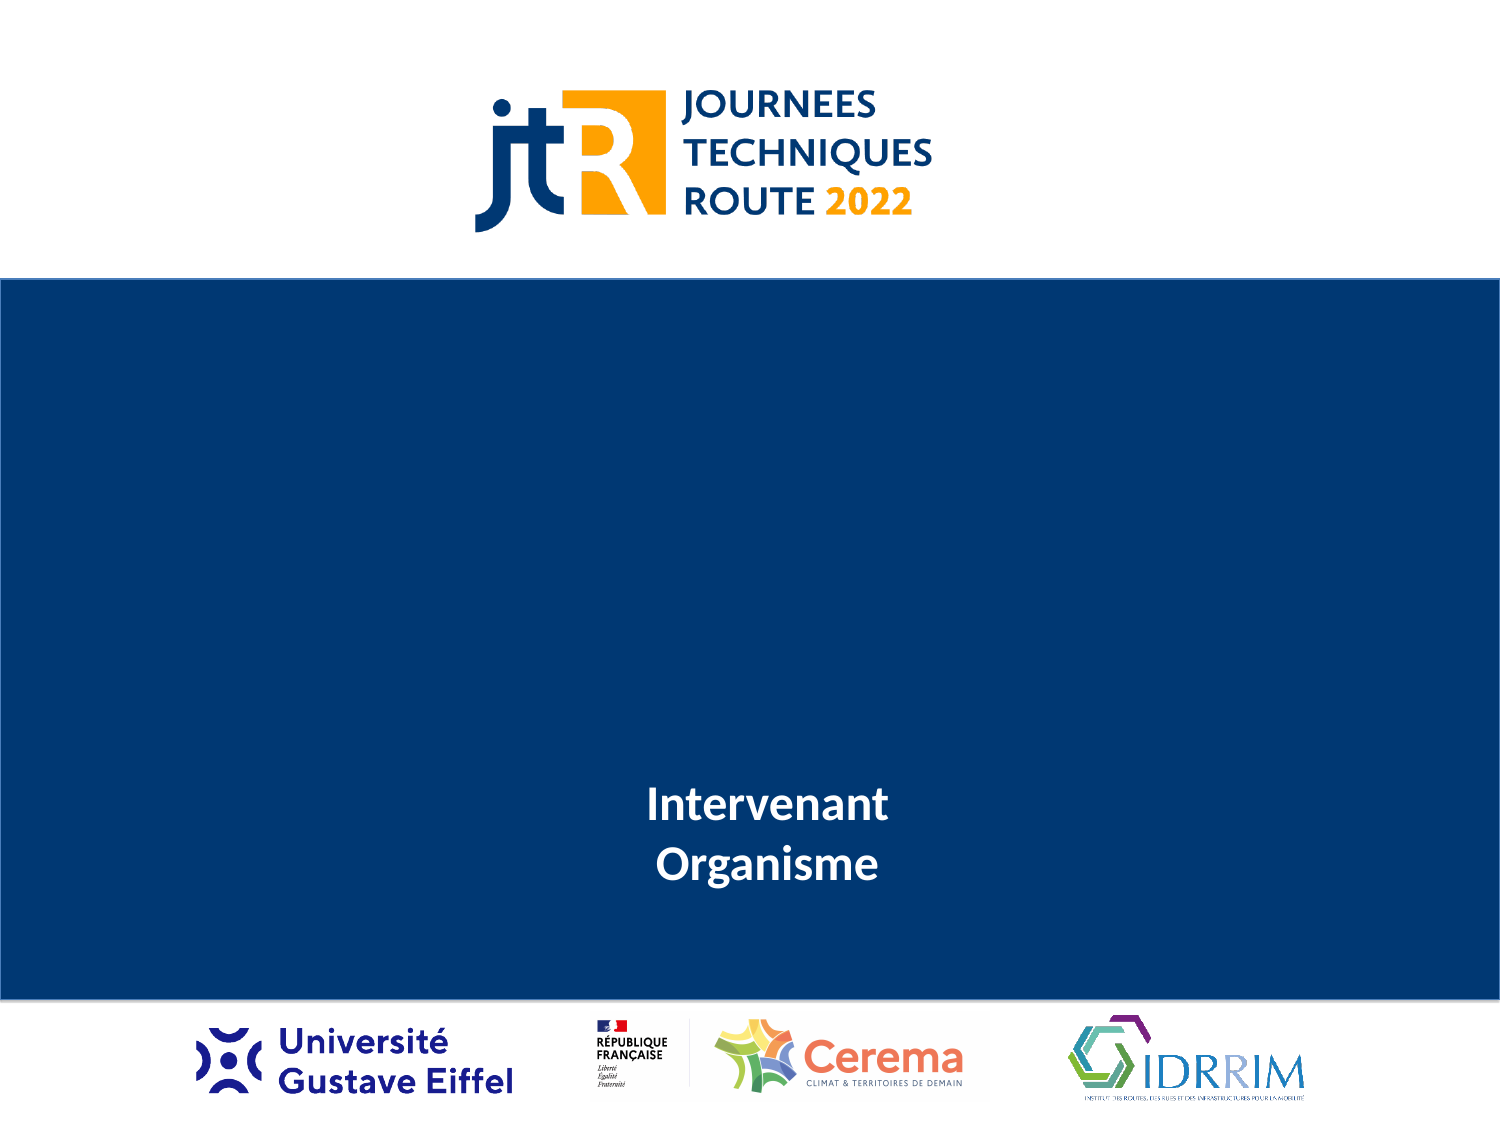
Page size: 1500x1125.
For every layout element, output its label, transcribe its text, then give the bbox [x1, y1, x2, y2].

text_box Intervenant Organisme [171, 763, 1365, 900]
picture [1068, 1015, 1304, 1101]
picture [196, 1027, 512, 1094]
picture [454, 60, 954, 253]
